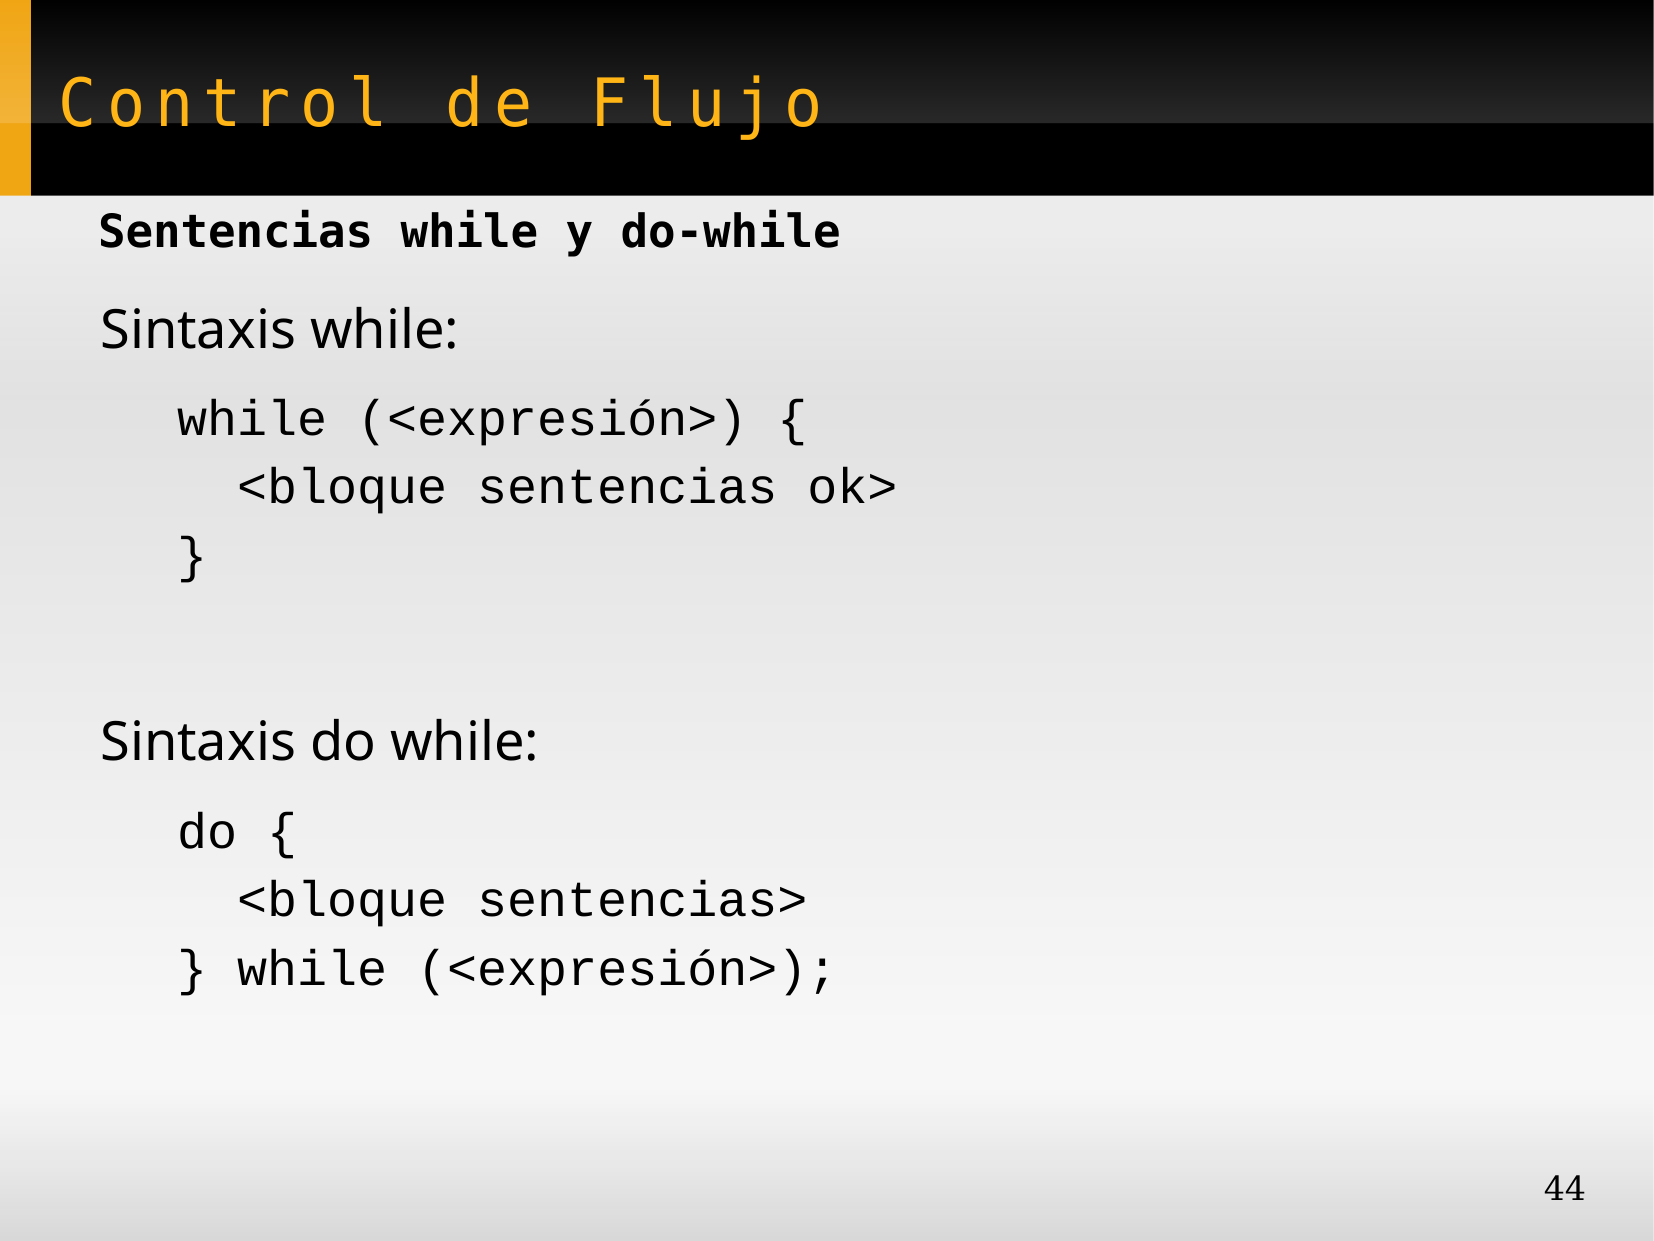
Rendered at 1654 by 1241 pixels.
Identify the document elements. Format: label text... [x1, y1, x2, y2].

list Sintaxis while: while (<expresión>) { <bloque sentencias ok> } Sintaxis do while: do { <bloque sentencias> } while (<expresión>); [82, 290, 1571, 1109]
title Control de Flujo [59, 29, 1595, 178]
picture [0, 0, 1654, 1241]
text_box Sentencias while y do-while [83, 197, 856, 266]
